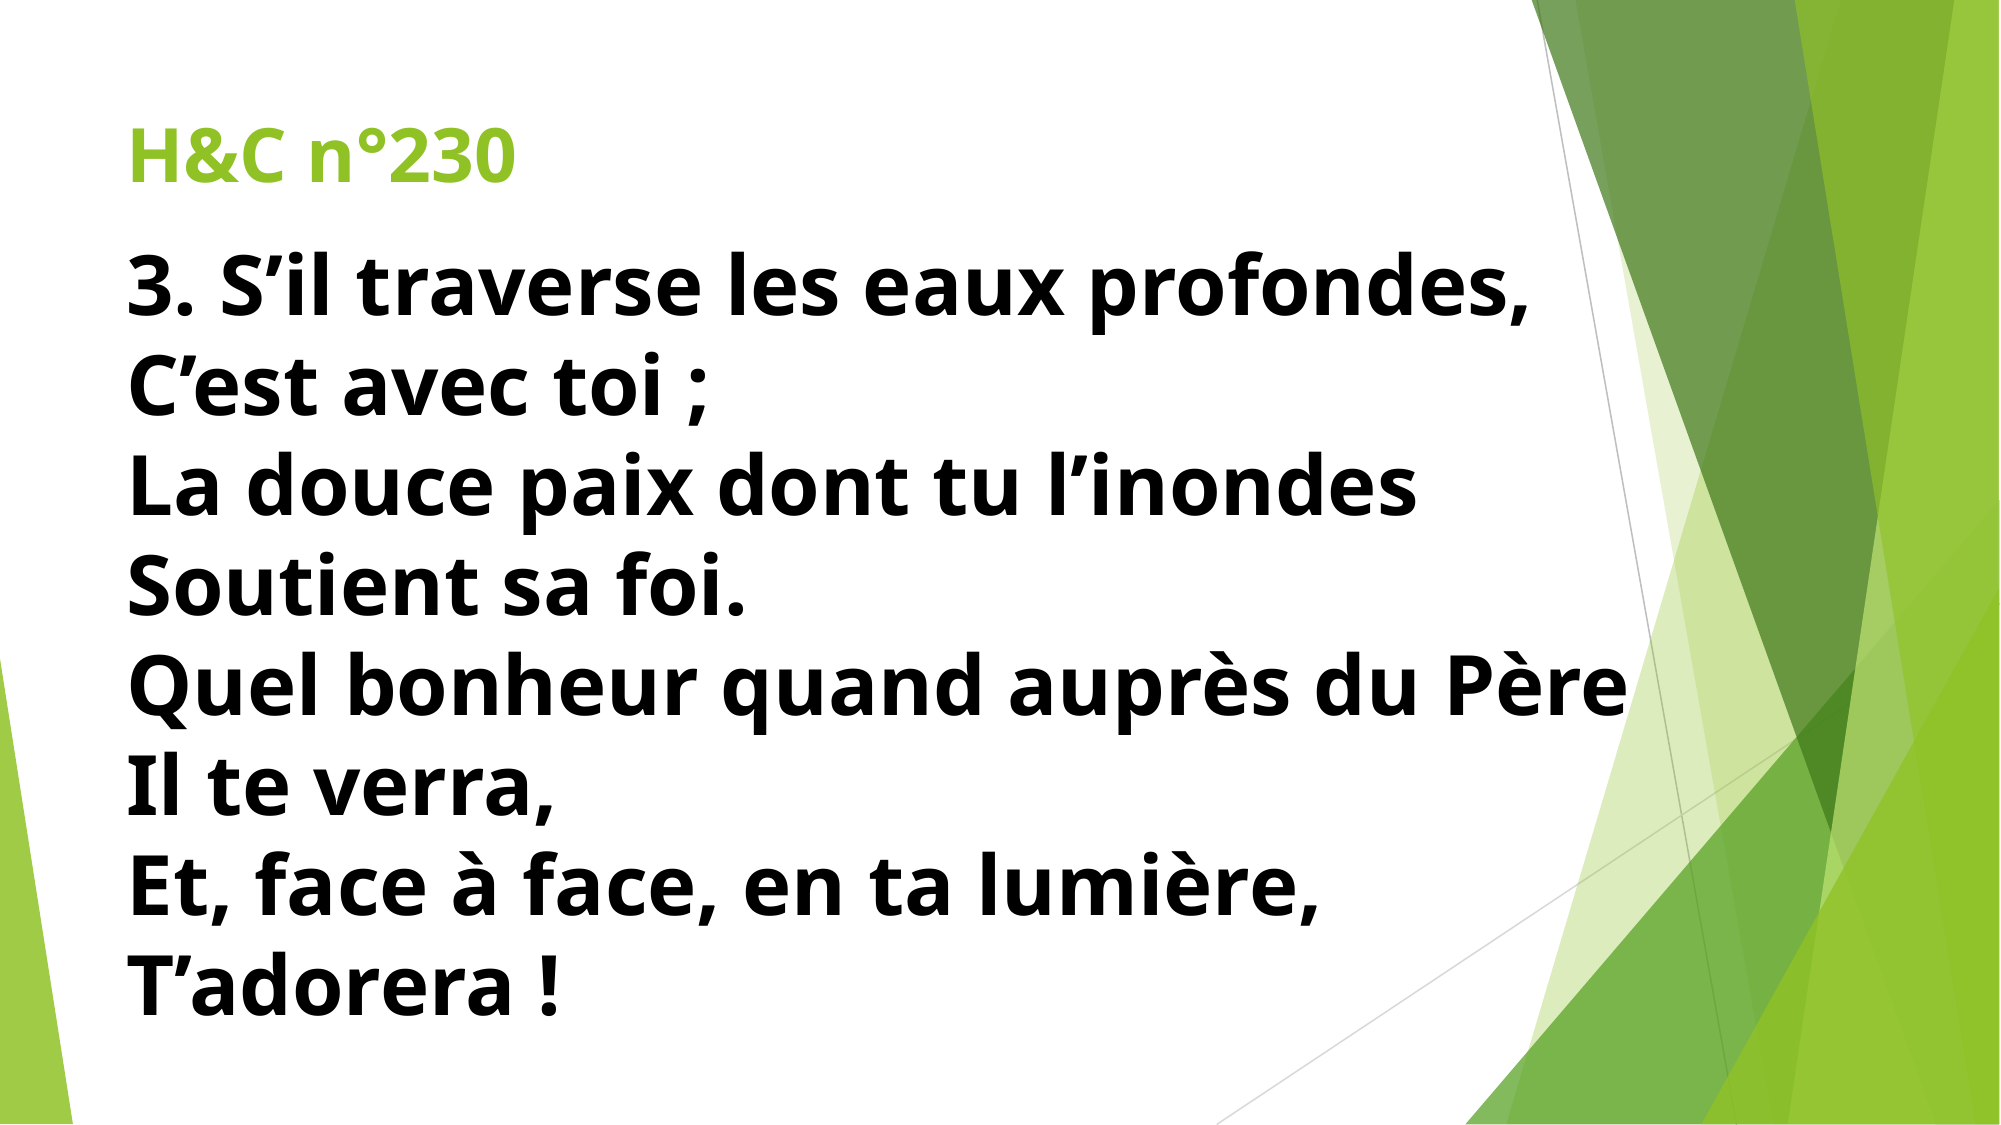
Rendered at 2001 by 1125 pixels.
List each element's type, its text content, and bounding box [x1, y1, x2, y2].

text_box 3. S’il traverse les eaux profondes, C’est avec toi ; La douce paix dont tu l’inondes Soutient sa foi. Quel bonheur quand auprès du Père Il te verra, Et, face à face, en ta lumière, T’adorera ! [111, 224, 1949, 1063]
text_box H&C n°230 [111, 99, 1522, 224]
